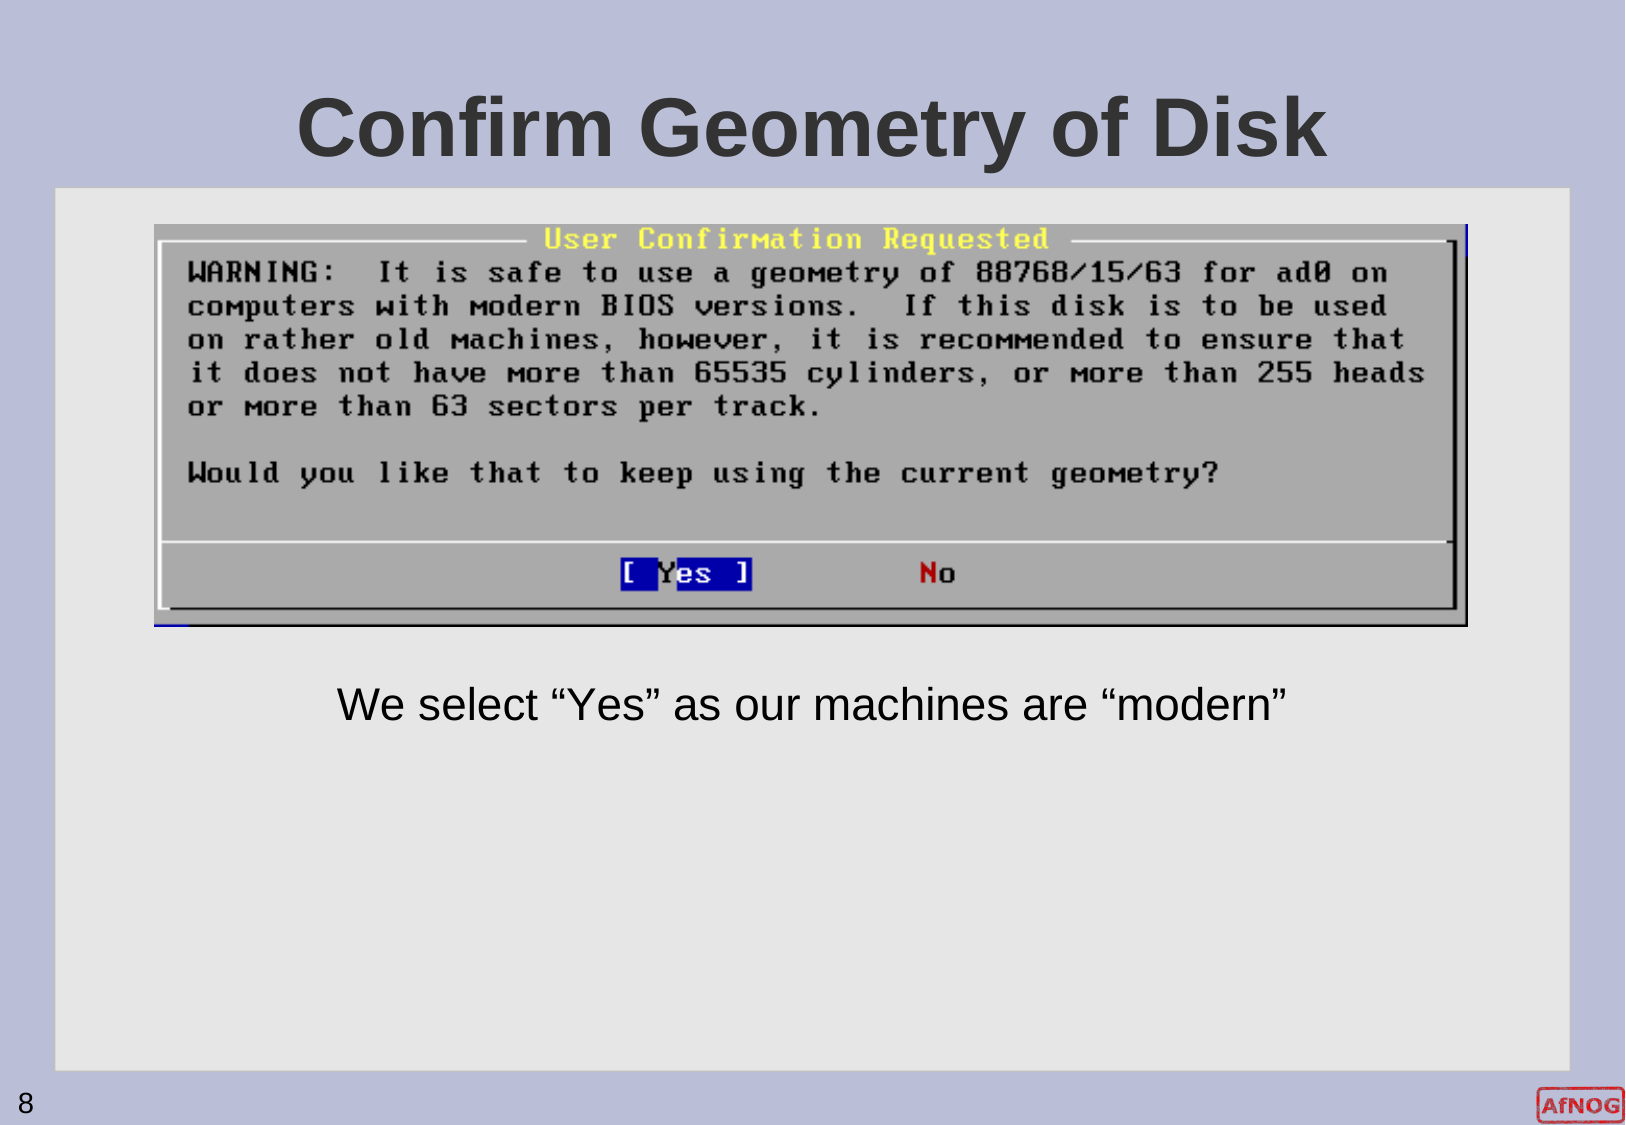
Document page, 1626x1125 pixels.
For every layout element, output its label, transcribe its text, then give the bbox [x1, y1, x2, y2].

picture [154, 224, 1468, 627]
list [82, 214, 1560, 1045]
picture [1535, 1085, 1626, 1125]
text_box We select “Yes” as our machines are “modern” [118, 673, 1506, 740]
title Confirm Geometry of Disk [54, 44, 1571, 215]
